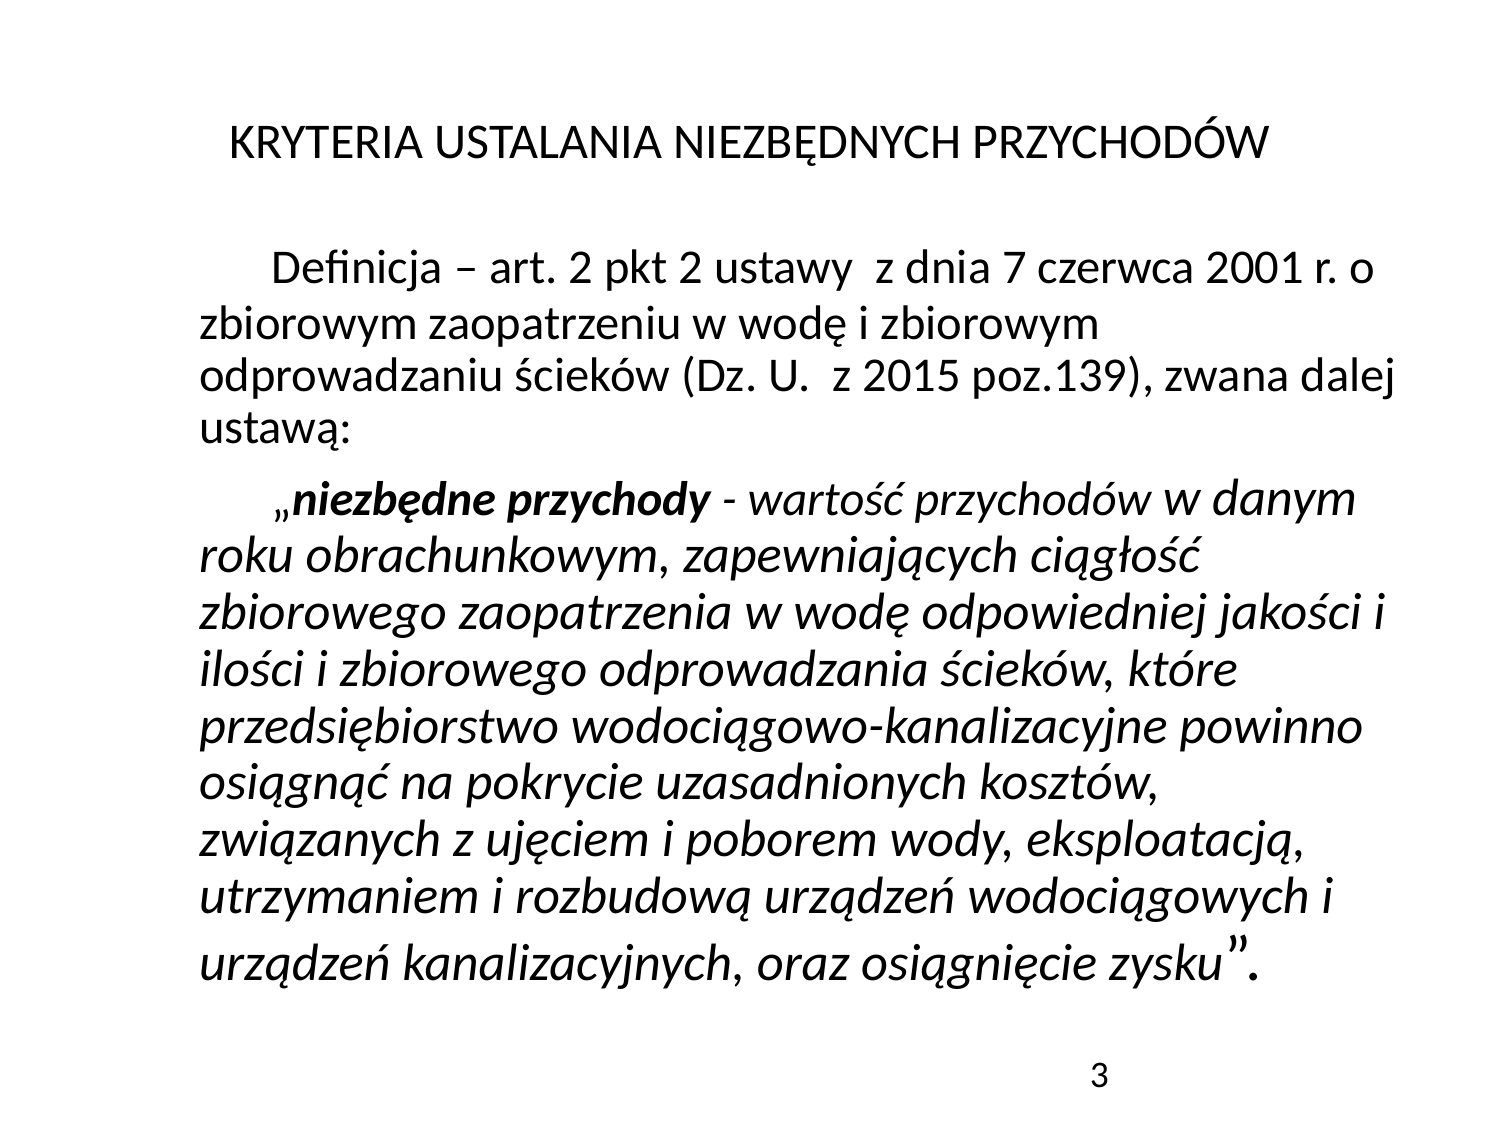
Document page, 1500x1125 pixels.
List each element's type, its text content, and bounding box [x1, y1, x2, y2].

text_box 3 [1074, 1042, 1426, 1103]
title KRYTERIA USTALANIA NIEZBĘDNYCH PRZYCHODÓW [75, 45, 1426, 219]
list Definicja – art. 2 pkt 2 ustawy z dnia 7 czerwca 2001 r. o zbiorowym zaopatrzeniu w wodę i zbiorowym odprowadzaniu ścieków (Dz. U. z 2015 poz.139), zwana dalej ustawą: „niezbędne przychody - wartość przychodów w danym roku obrachunkowym, zapewniających ciągłość zbiorowego zaopatrzenia w wodę odpowiedniej jakości i ilości i zbiorowego odprowadzania ścieków, które przedsiębiorstwo wodociągowo-kanalizacyjne powinno osiągnąć na pokrycie uzasadnionych kosztów, związanych z ujęciem i poborem wody, eksploatacją, utrzymaniem i rozbudową urządzeń wodociągowych i urządzeń kanalizacyjnych, oraz osiągnięcie zysku”. [75, 219, 1426, 1005]
